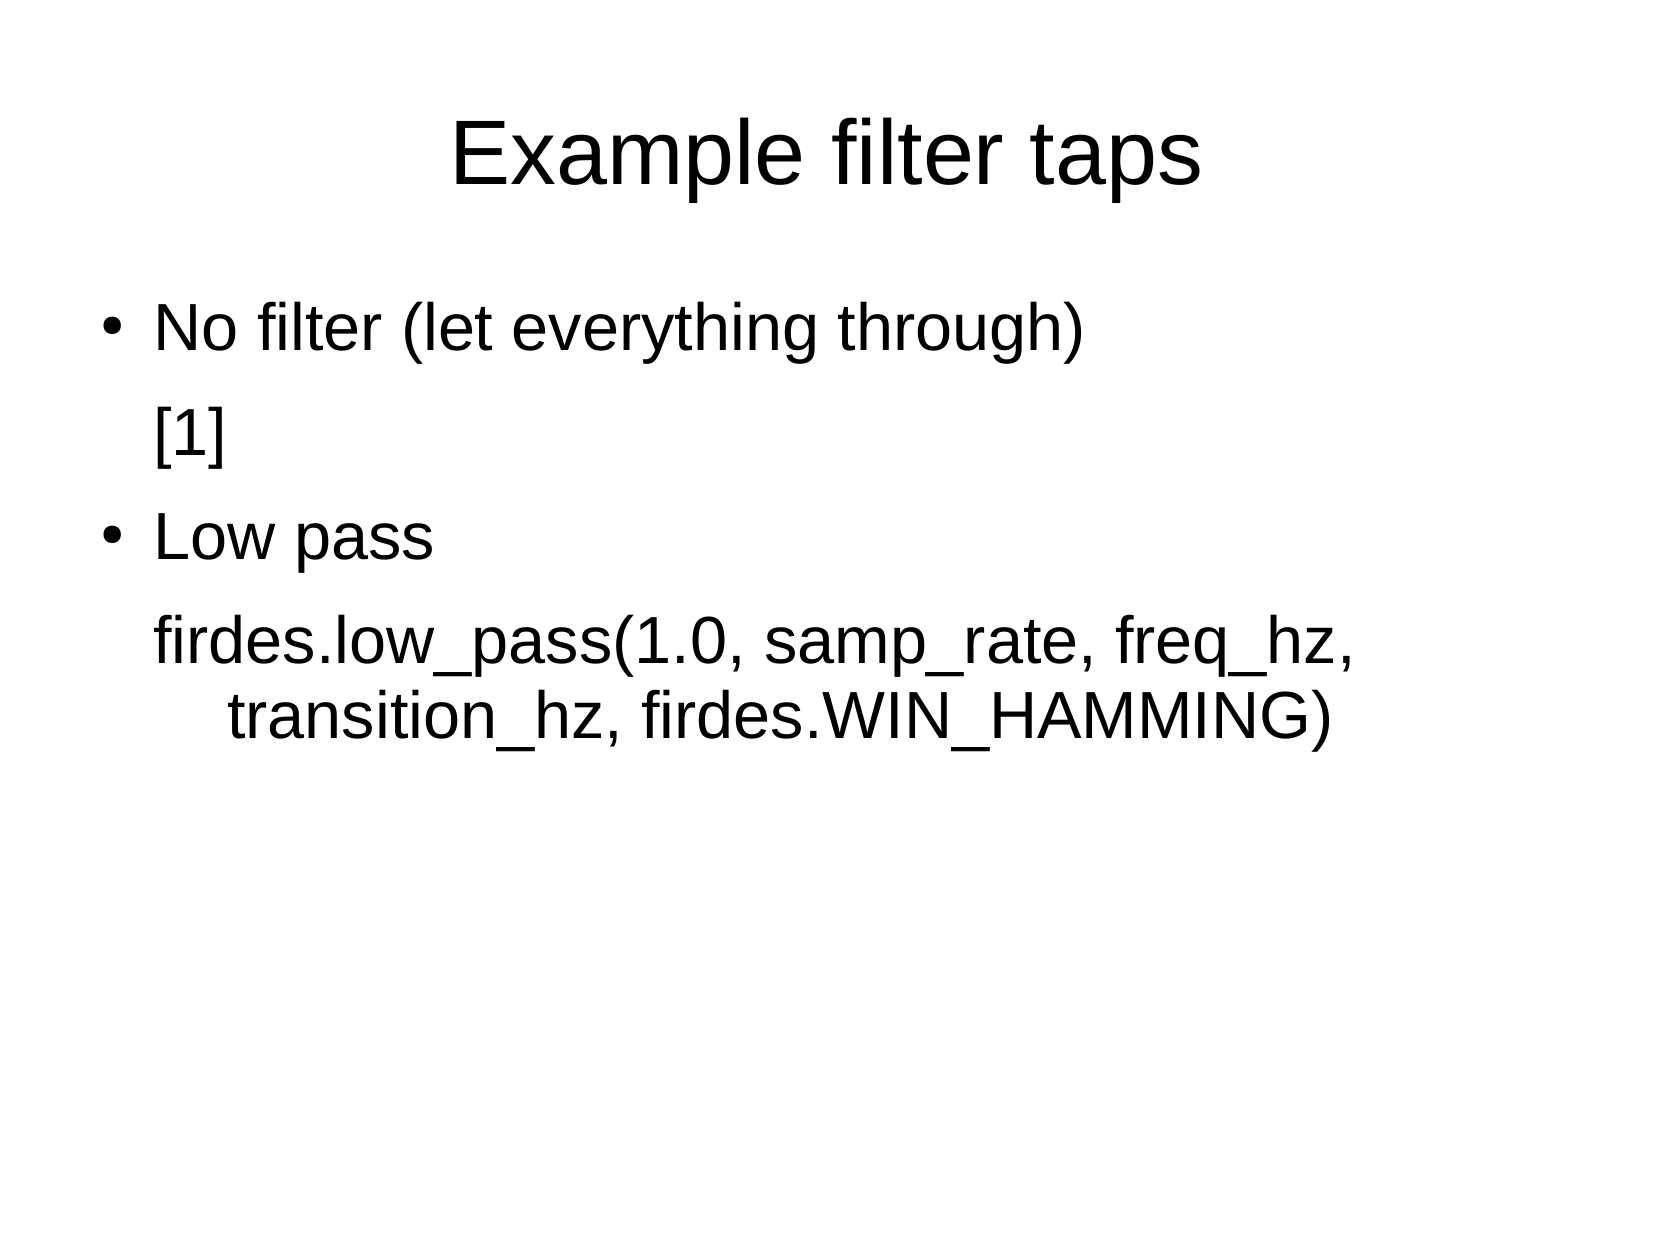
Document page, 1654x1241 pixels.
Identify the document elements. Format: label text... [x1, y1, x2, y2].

list No filter (let everything through) [1] Low pass firdes.low_pass(1.0, samp_rate, freq_hz, transition_hz, firdes.WIN_HAMMING) [82, 290, 1571, 1010]
title Example filter taps [82, 49, 1571, 257]
